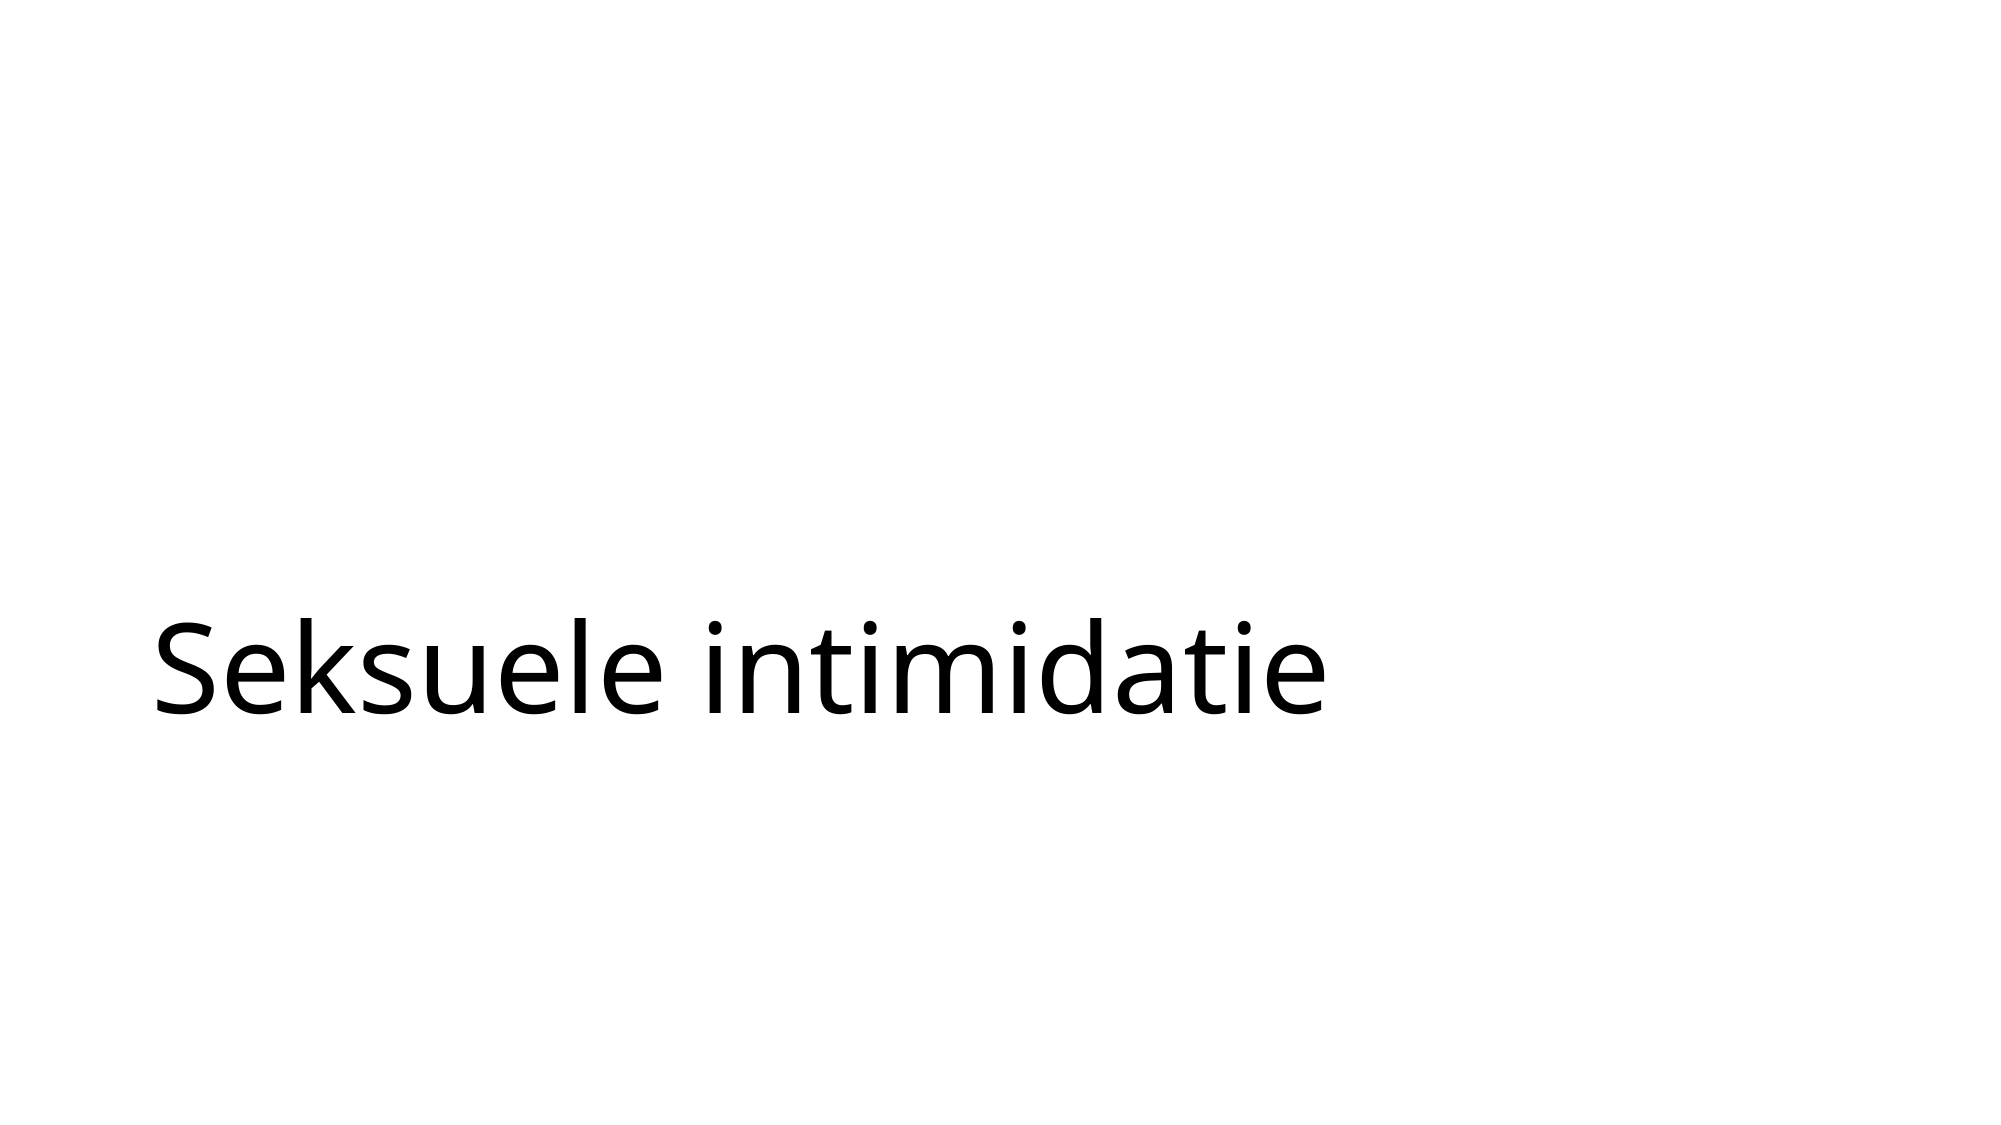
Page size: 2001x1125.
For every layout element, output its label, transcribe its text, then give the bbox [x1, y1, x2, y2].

title Seksuele intimidatie [136, 280, 1862, 749]
